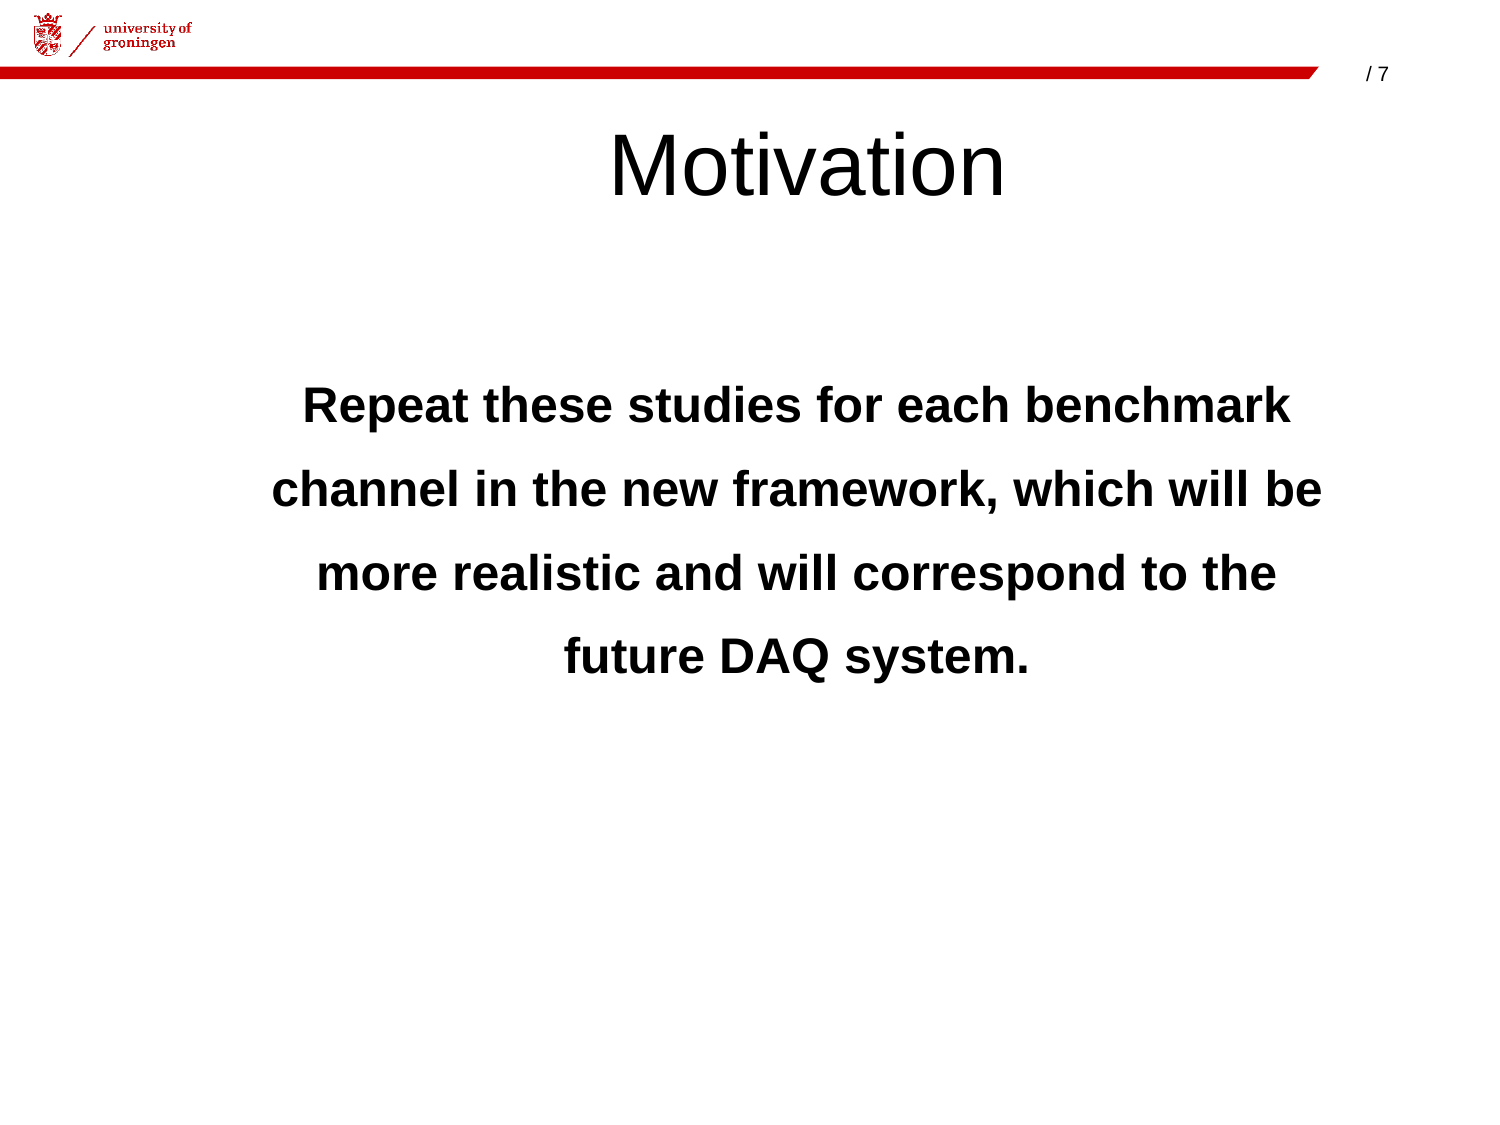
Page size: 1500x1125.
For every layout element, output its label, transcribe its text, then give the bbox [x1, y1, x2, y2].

picture [34, 13, 192, 57]
text_box / 1 [1351, 55, 1487, 94]
text_box Repeat these studies for each benchmark channel in the new framework, which will be more realistic and will correspond to the future DAQ system. [249, 203, 1345, 1125]
title Motivation [0, 95, 1500, 226]
